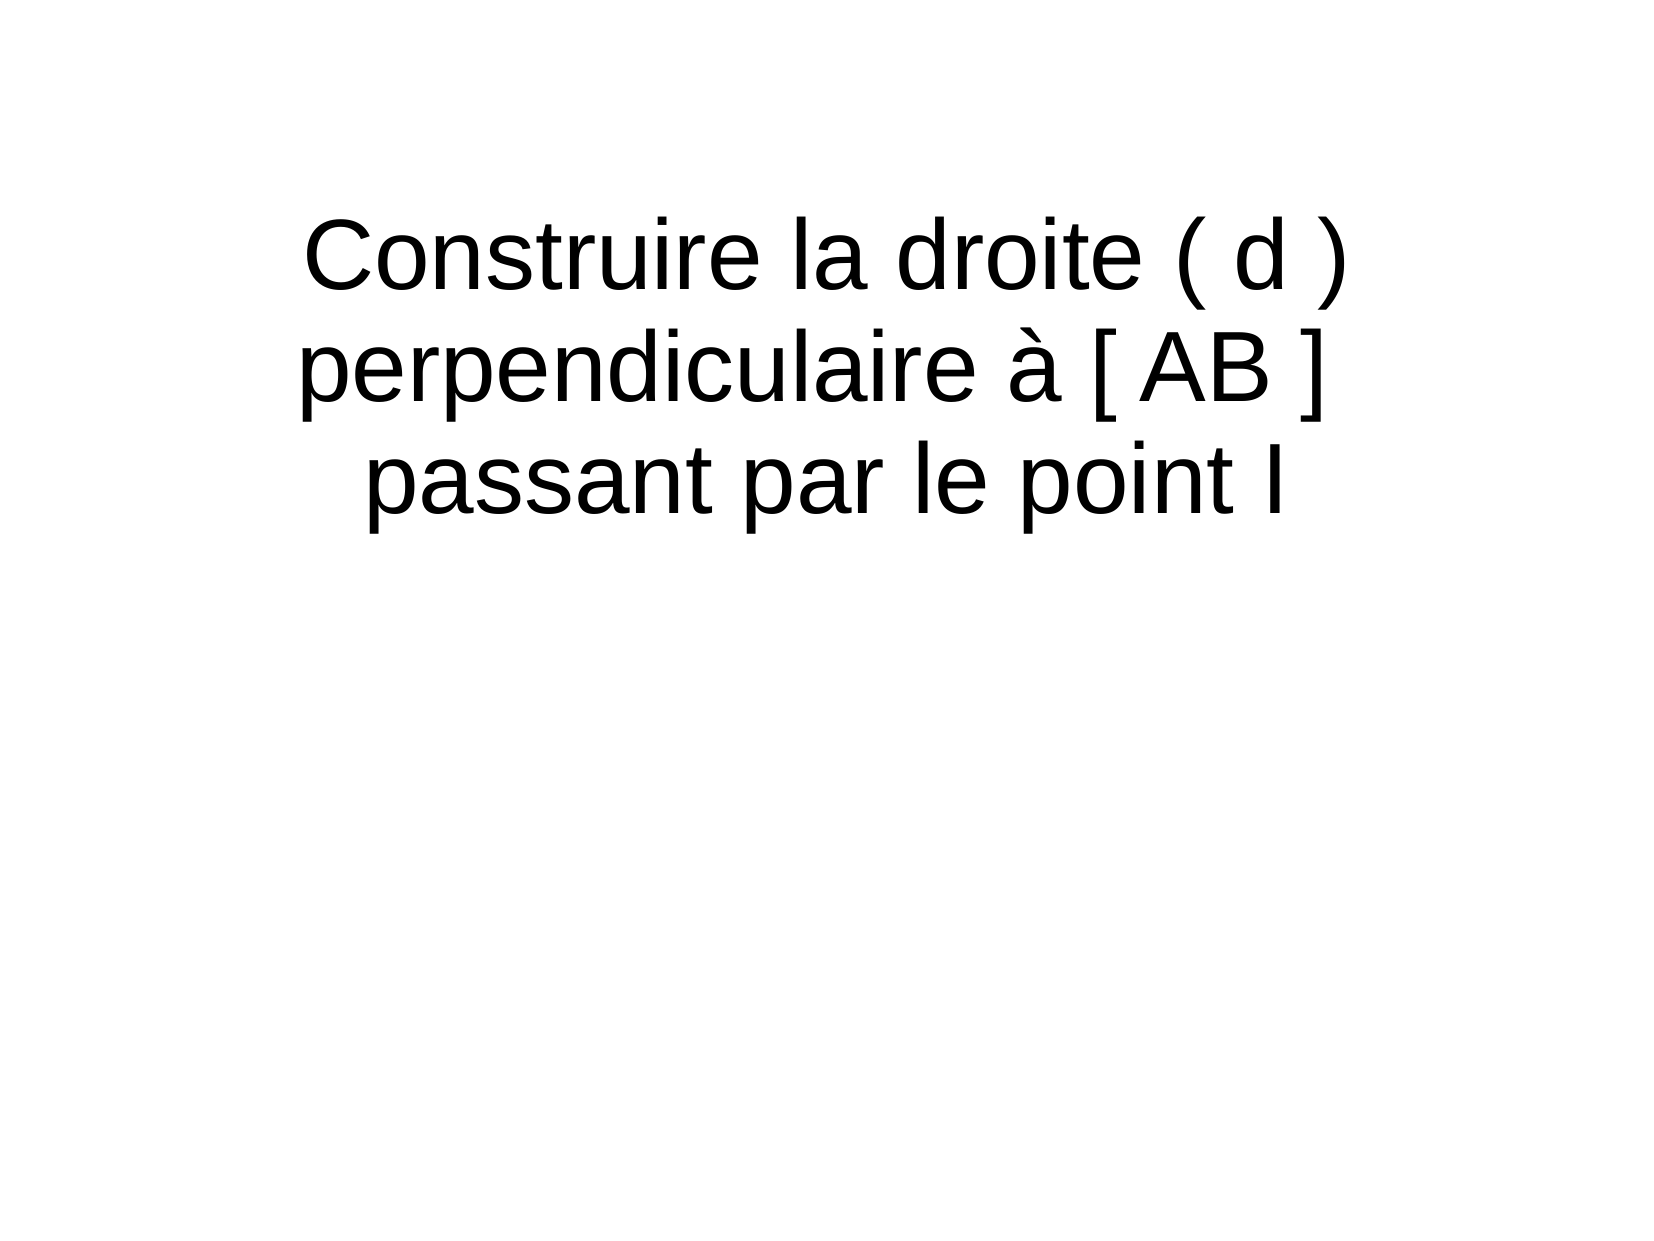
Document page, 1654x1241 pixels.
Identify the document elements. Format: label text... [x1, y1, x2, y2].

subtitle Construire la droite ( d ) perpendiculaire à [ AB ] passant par le point I [82, 96, 1571, 638]
